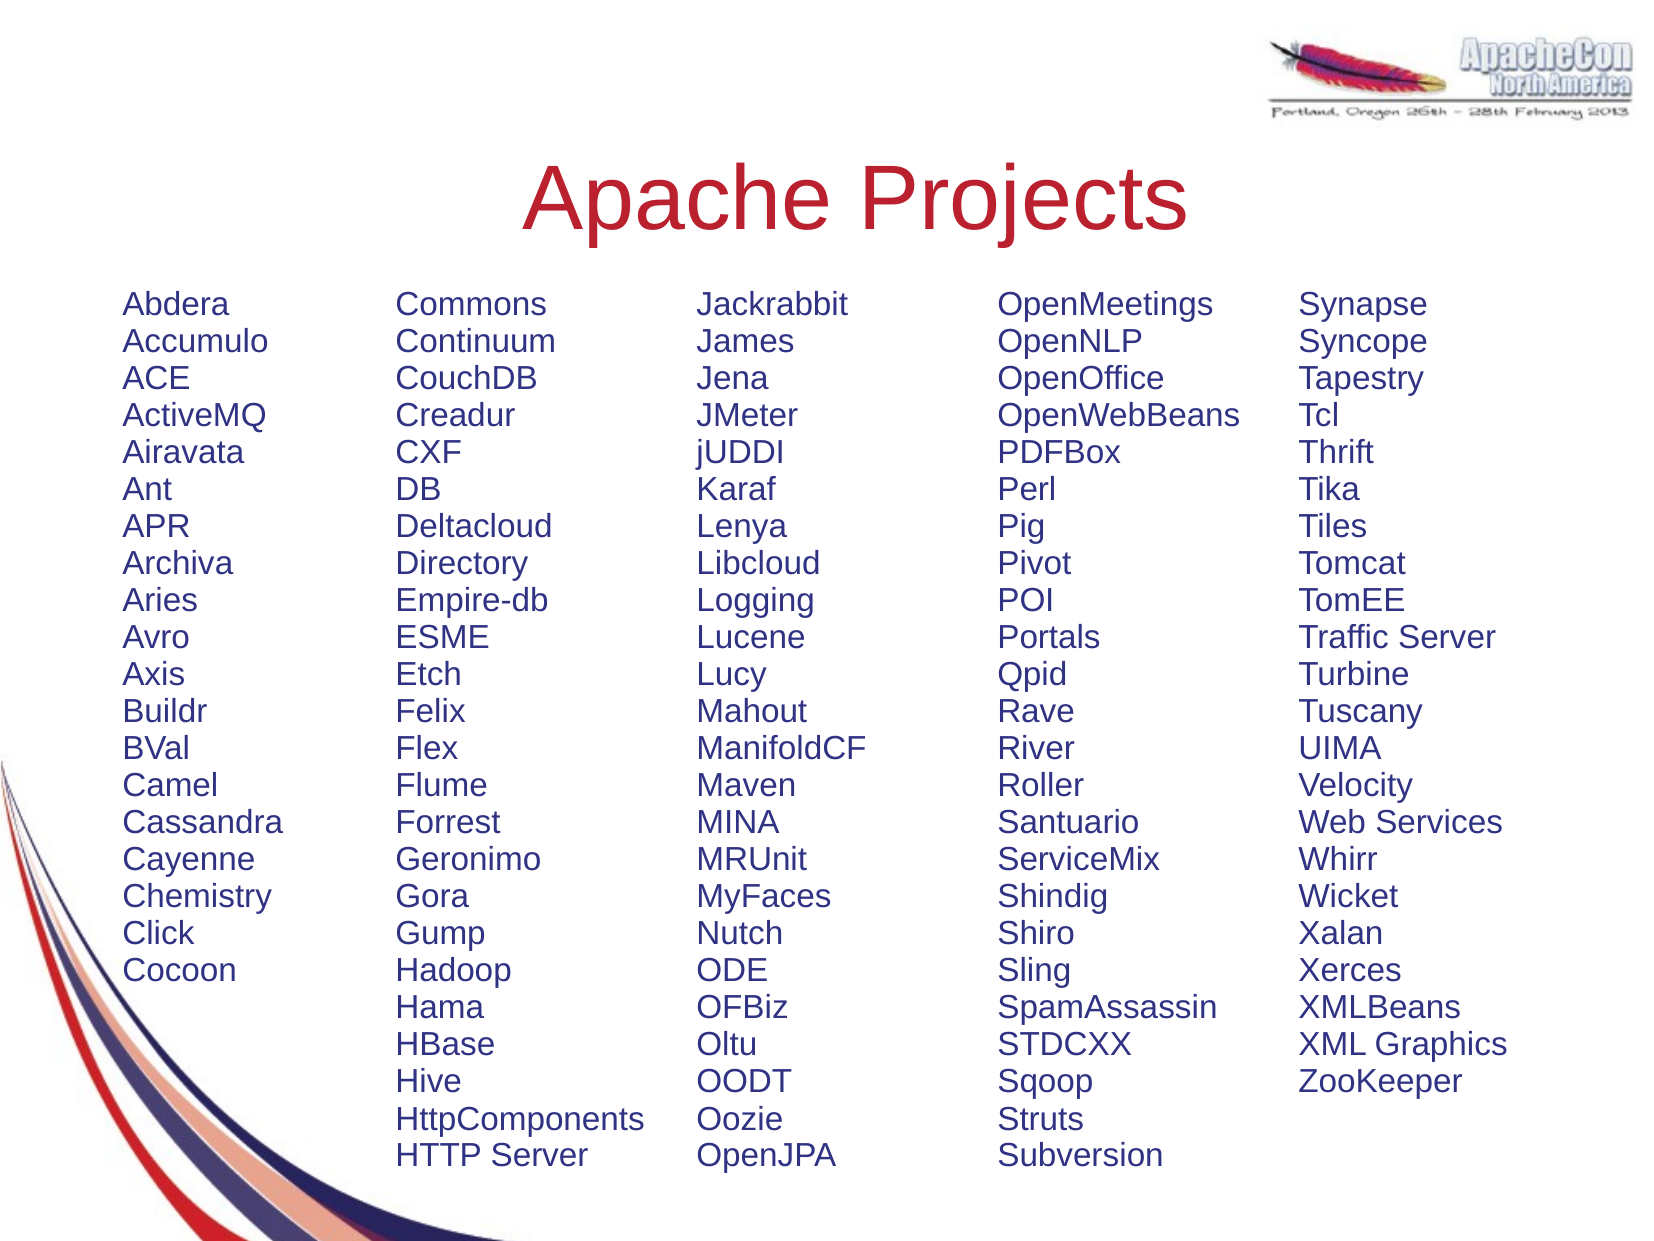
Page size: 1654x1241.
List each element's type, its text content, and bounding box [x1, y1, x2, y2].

table_header Abdera Accumulo ACE ActiveMQ Airavata Ant APR Archiva Aries Avro Axis Buildr BVal Camel Cassandra Cayenne Chemistry Click Cocoon [89, 279, 390, 1241]
picture [0, 0, 1654, 1241]
table_header Commons Continuum CouchDB Creadur CXF DB Deltacloud Directory Empire-db ESME Etch Felix Flex Flume Forrest Geronimo Gora Gump Hadoop Hama HBase Hive HttpComponents HTTP Server [390, 280, 690, 1241]
table_header Jackrabbit James Jena JMeter jUDDI Karaf Lenya Libcloud Logging Lucene Lucy Mahout ManifoldCF Maven MINA MRUnit MyFaces Nutch ODE OFBiz Oltu OODT Oozie OpenJPA [691, 279, 991, 1241]
table_header OpenMeetings OpenNLP OpenOffice OpenWebBeans PDFBox Perl Pig Pivot POI Portals Qpid Rave River Roller Santuario ServiceMix Shindig Shiro Sling SpamAssassin STDCXX Sqoop Struts Subversion [991, 279, 1292, 1241]
table_header Synapse Syncope Tapestry Tcl Thrift Tika Tiles Tomcat TomEE Traffic Server Turbine Tuscany UIMA Velocity Web Services Whirr Wicket Xalan Xerces XMLBeans XML Graphics ZooKeeper [1292, 279, 1594, 1241]
title Apache Projects [177, 141, 1536, 254]
